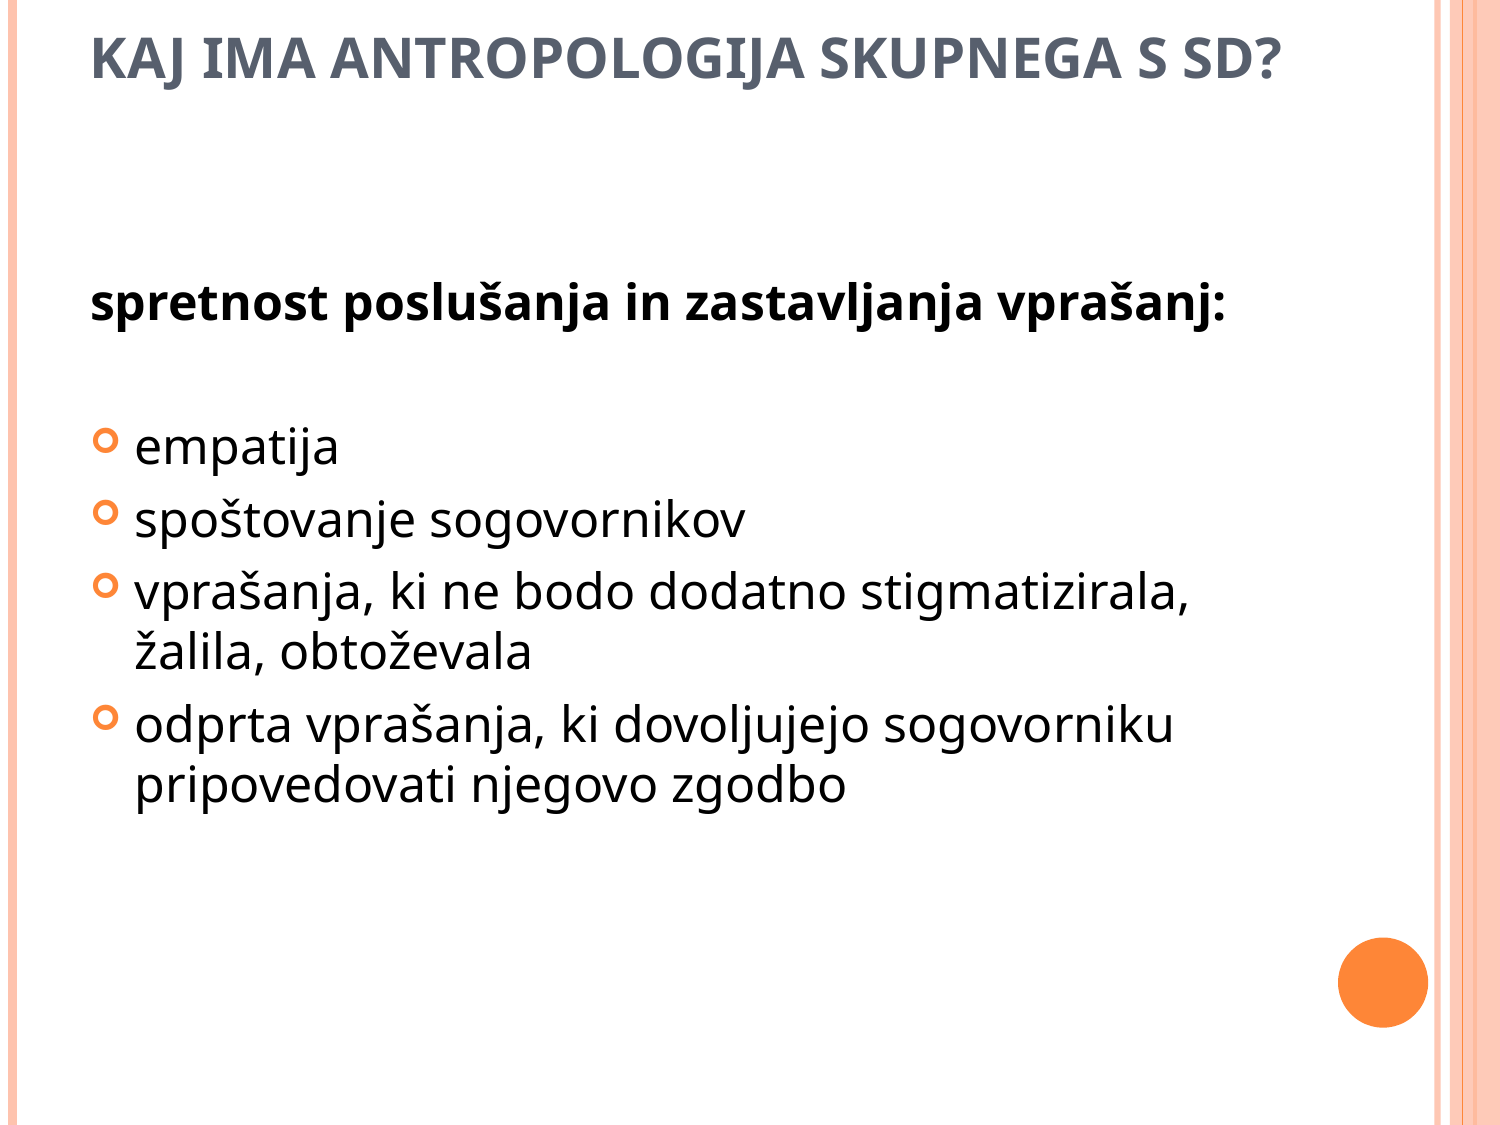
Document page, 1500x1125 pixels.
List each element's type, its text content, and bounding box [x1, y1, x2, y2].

title KAJ IMA ANTROPOLOGIJA SKUPNEGA S SD? [74, 14, 1300, 233]
list spretnost poslušanja in zastavljanja vprašanj: empatija spoštovanje sogovornikov vprašanja, ki ne bodo dodatno stigmatizirala, žalila, obtoževala odprta vprašanja, ki dovoljujejo sogovorniku pripovedovati njegovo zgodbo [74, 262, 1300, 1063]
